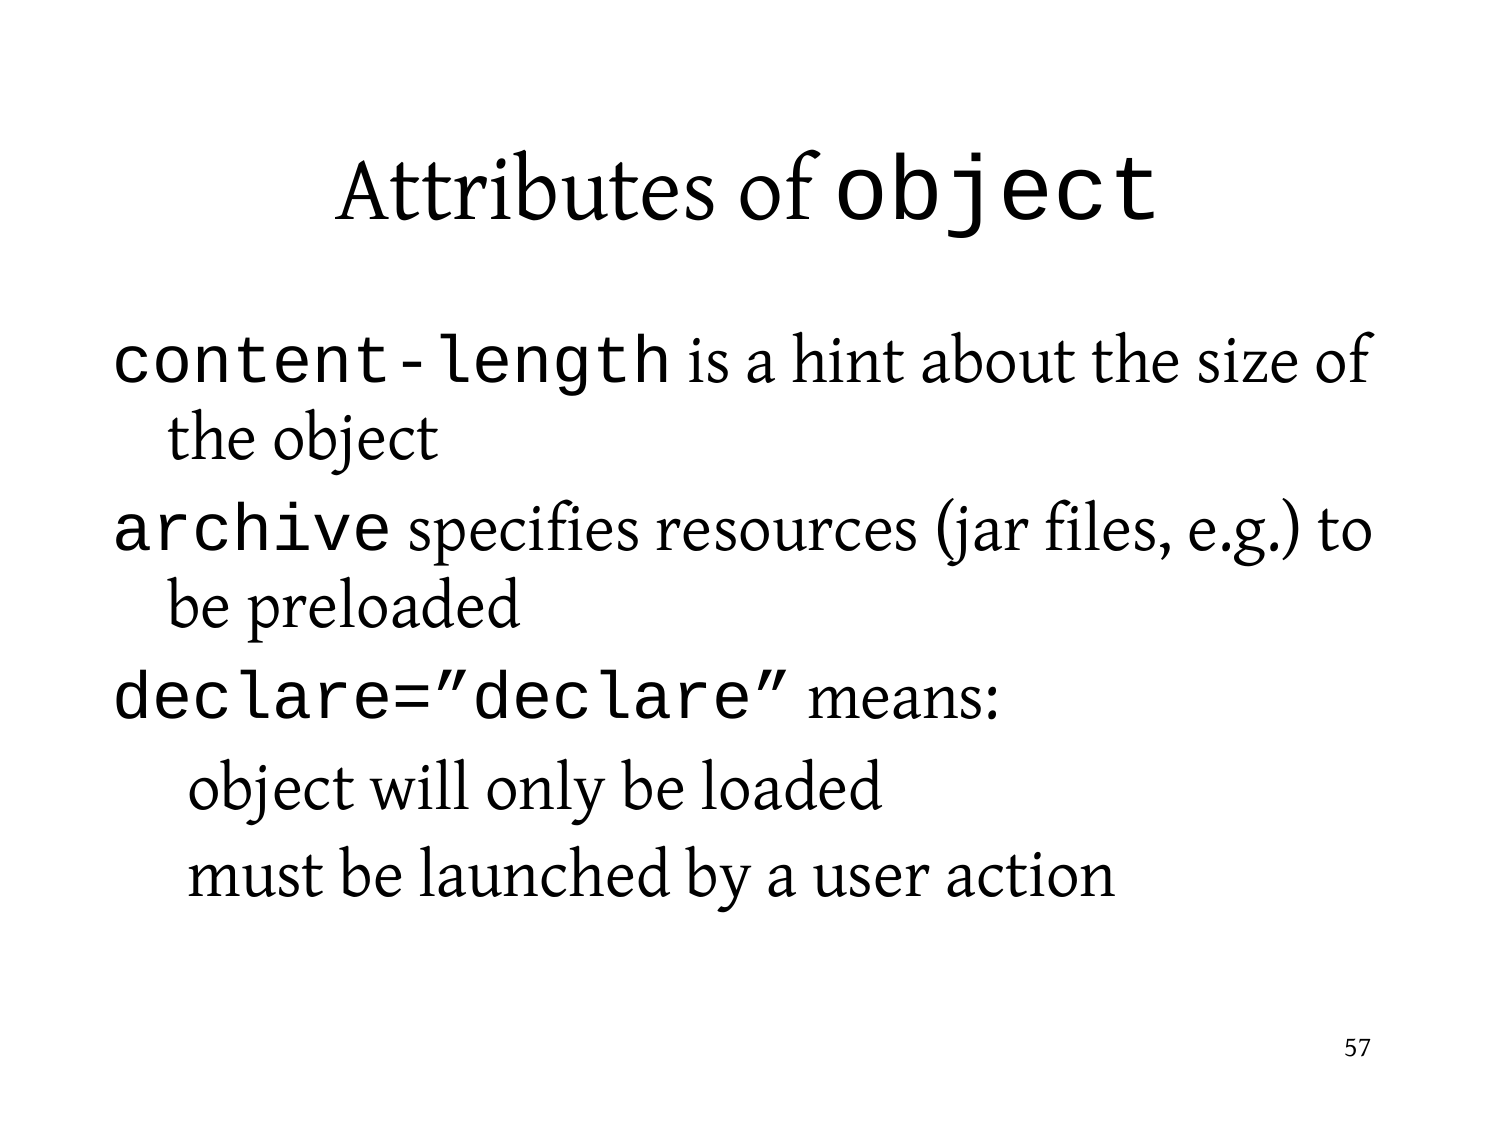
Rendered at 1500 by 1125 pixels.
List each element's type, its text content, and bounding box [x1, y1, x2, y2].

list content-length is a hint about the size of the object archive specifies resources (jar files, e.g.) to be preloaded declare=”declare” means: object will only be loaded must be launched by a user action [112, 324, 1387, 1000]
title Attributes of object [112, 63, 1387, 324]
